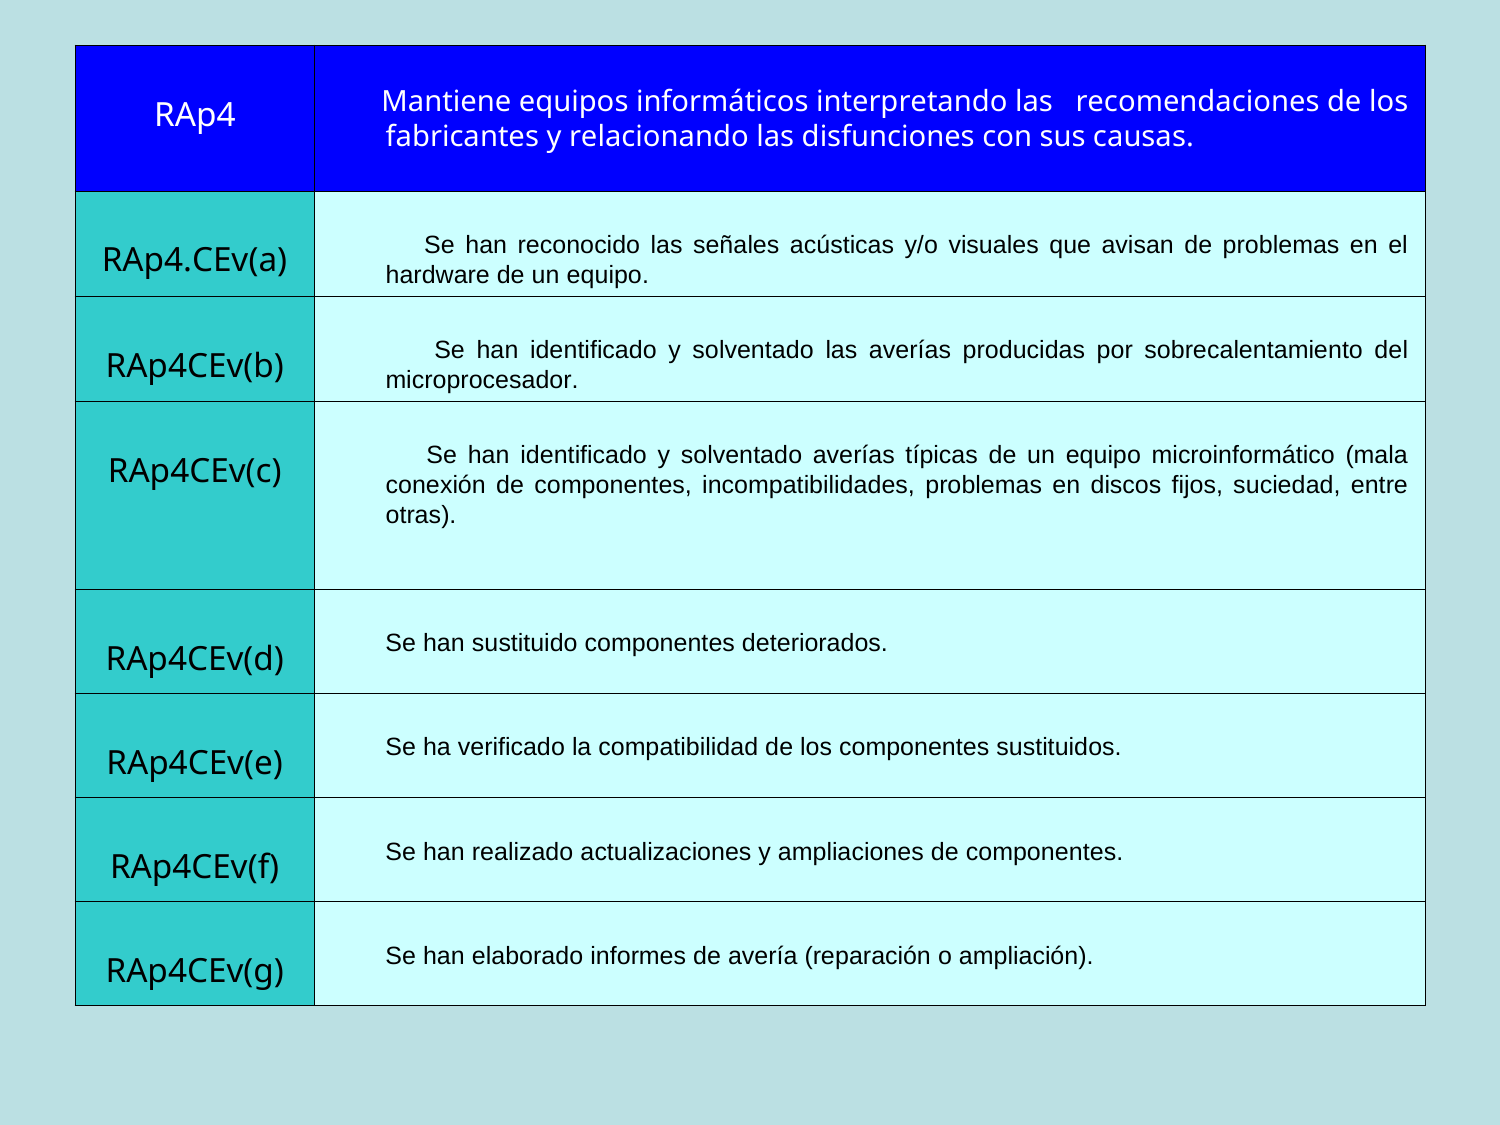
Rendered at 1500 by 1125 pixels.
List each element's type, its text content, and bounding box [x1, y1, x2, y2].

table_cell RAp4CEv(e) [76, 694, 314, 797]
table_cell RAp4CEv(b) [76, 297, 314, 401]
table_cell RAp4CEv(d) [76, 590, 314, 693]
table_cell Se han identificado y solventado averías típicas de un equipo microinformático (mala conexión de componentes, incompatibilidades, problemas en discos fijos, suciedad, entre otras). [315, 402, 1425, 589]
table_cell Se han reconocido las señales acústicas y/o visuales que avisan de problemas en el hardware de un equipo. [315, 192, 1425, 296]
table_cell Se ha verificado la compatibilidad de los componentes sustituidos. [315, 694, 1425, 797]
table_cell RAp4CEv(c) [76, 402, 314, 589]
table_header RAp4 [76, 46, 314, 191]
table_cell RAp4CEv(f) [76, 798, 314, 901]
table_header Mantiene equipos informáticos interpretando las recomendaciones de los fabricantes y relacionando las disfunciones con sus causas. [315, 46, 1425, 191]
table_cell Se han realizado actualizaciones y ampliaciones de componentes. [315, 798, 1425, 901]
table_cell RAp4CEv(g) [76, 902, 314, 1005]
table_cell Se han sustituido componentes deteriorados. [315, 590, 1425, 693]
table_cell RAp4.CEv(a) [76, 192, 314, 296]
table_cell Se han elaborado informes de avería (reparación o ampliación). [315, 902, 1425, 1005]
table_cell Se han identificado y solventado las averías producidas por sobrecalentamiento del microprocesador. [315, 297, 1425, 401]
